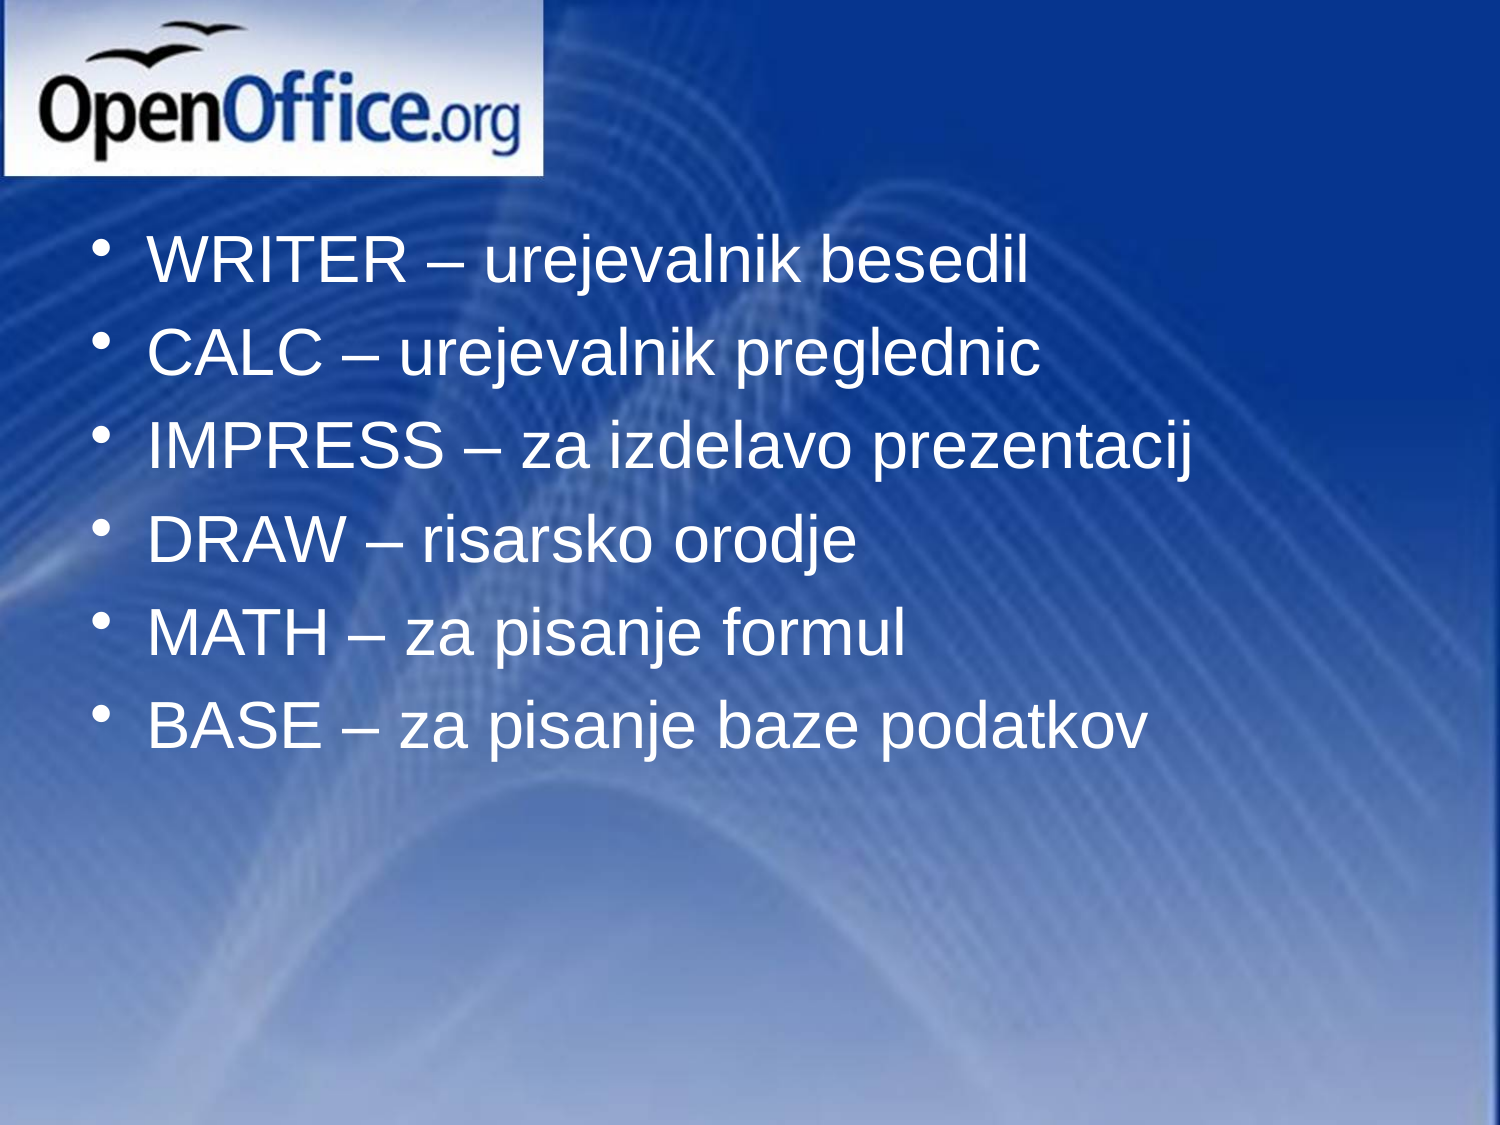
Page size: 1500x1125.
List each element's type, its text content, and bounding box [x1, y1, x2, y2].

list WRITER – urejevalnik besedil CALC – urejevalnik preglednic IMPRESS – za izdelavo prezentacij DRAW – risarsko orodje MATH – za pisanje formul BASE – za pisanje baze podatkov [75, 208, 1425, 1005]
picture [0, 0, 1500, 1125]
